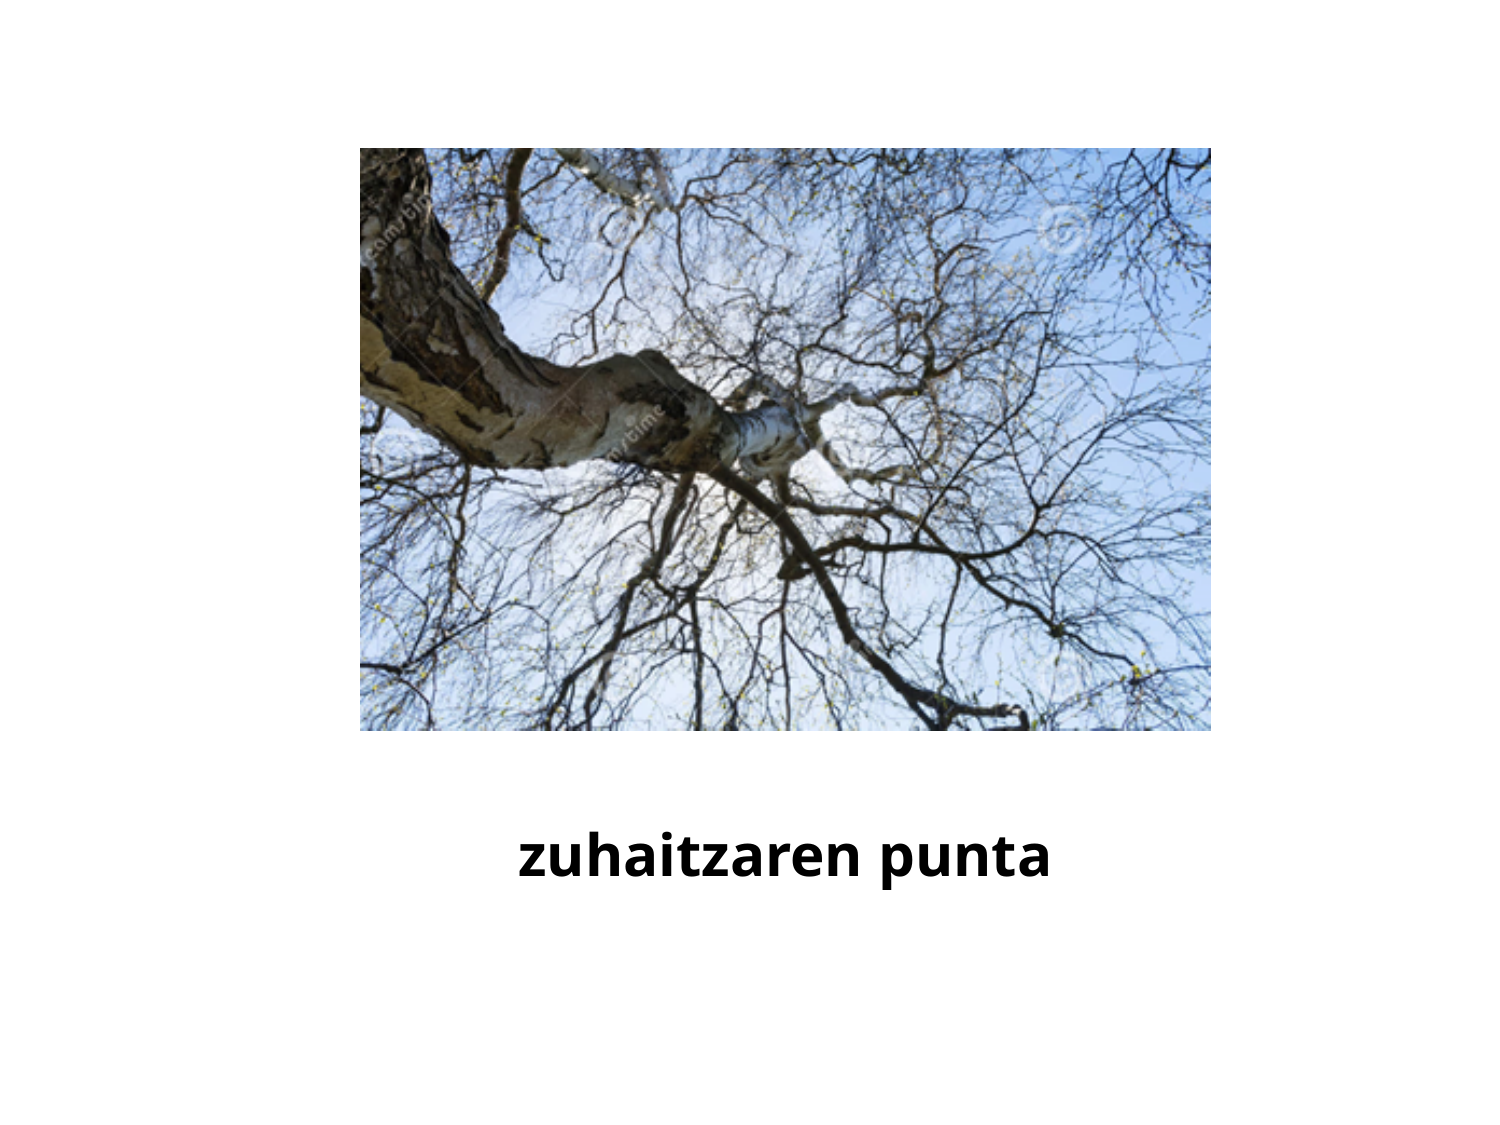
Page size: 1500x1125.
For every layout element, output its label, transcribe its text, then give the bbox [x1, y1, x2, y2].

picture [360, 148, 1211, 731]
text_box zuhaitzaren punta [360, 810, 1211, 896]
